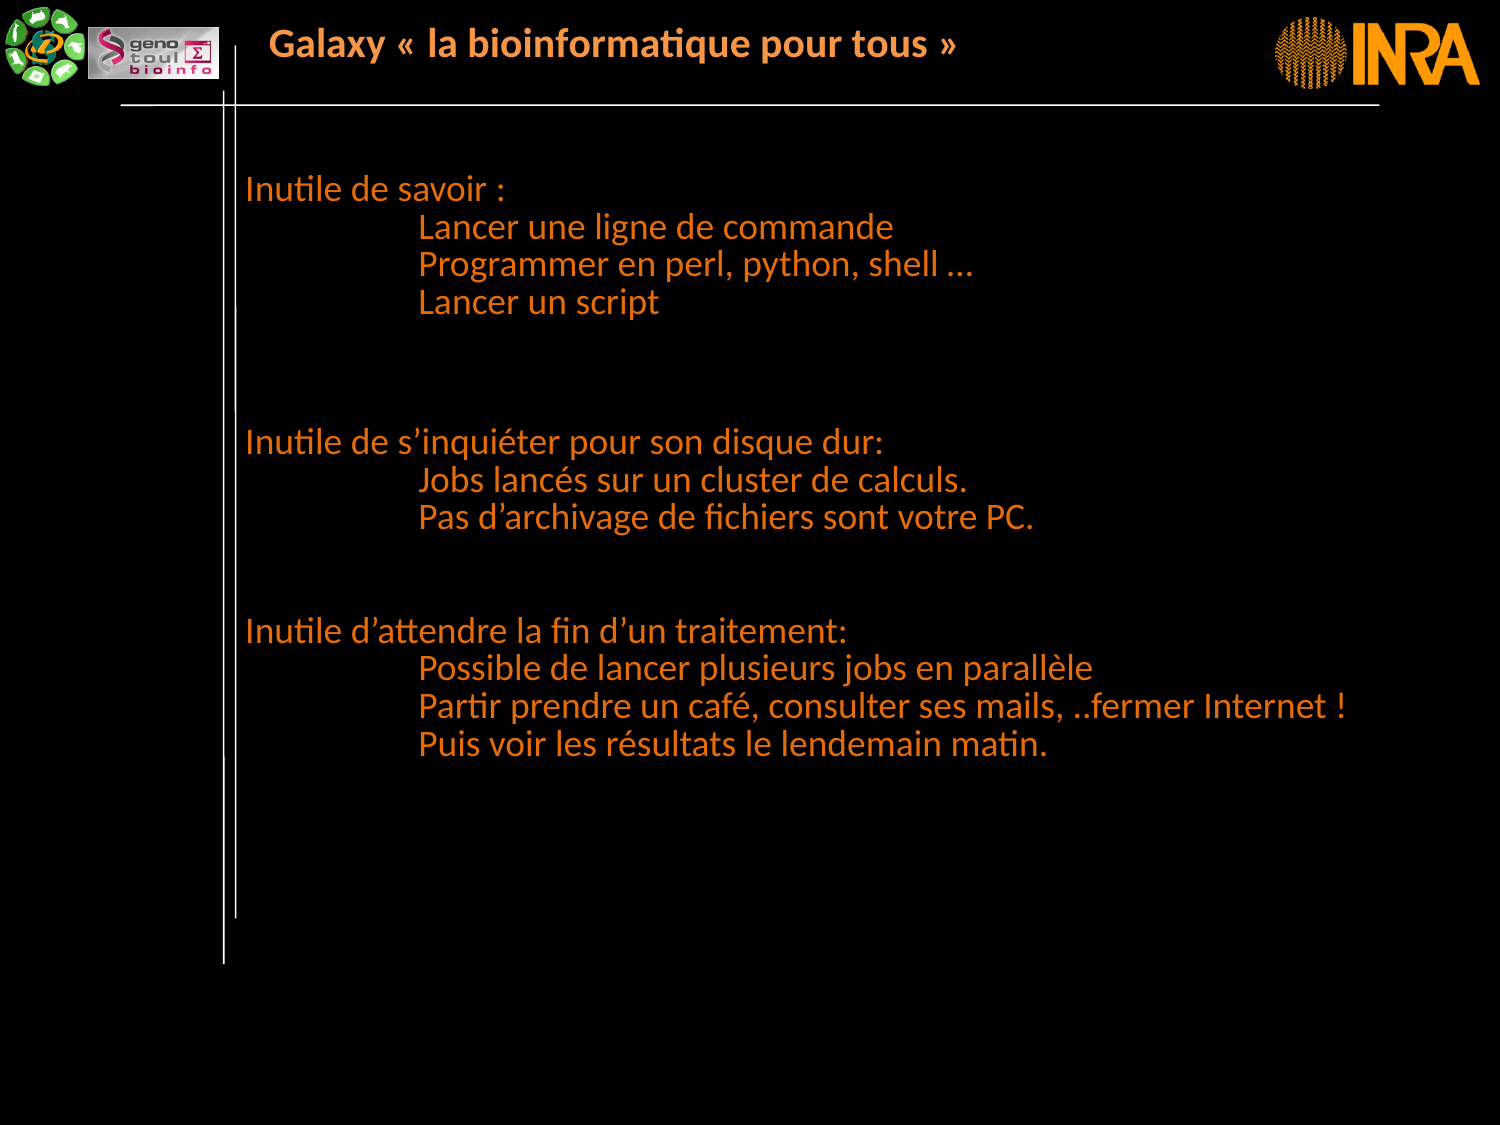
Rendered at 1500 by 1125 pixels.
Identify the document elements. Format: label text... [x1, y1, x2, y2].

text_box Galaxy « la bioinformatique pour tous » [253, 19, 1459, 137]
text_box Inutile de savoir : Lancer une ligne de commande Programmer en perl, python, shell … Lancer un script Inutile de s’inquiéter pour son disque dur: Jobs lancés sur un cluster de calculs. Pas d’archivage de fichiers sont votre PC. Inutile d’attendre la fin d’un traitement: Possible de lancer plusieurs jobs en parallèle Partir prendre un café, consulter ses mails, ..fermer Internet ! Puis voir les résultats le lendemain matin. [230, 166, 1459, 824]
